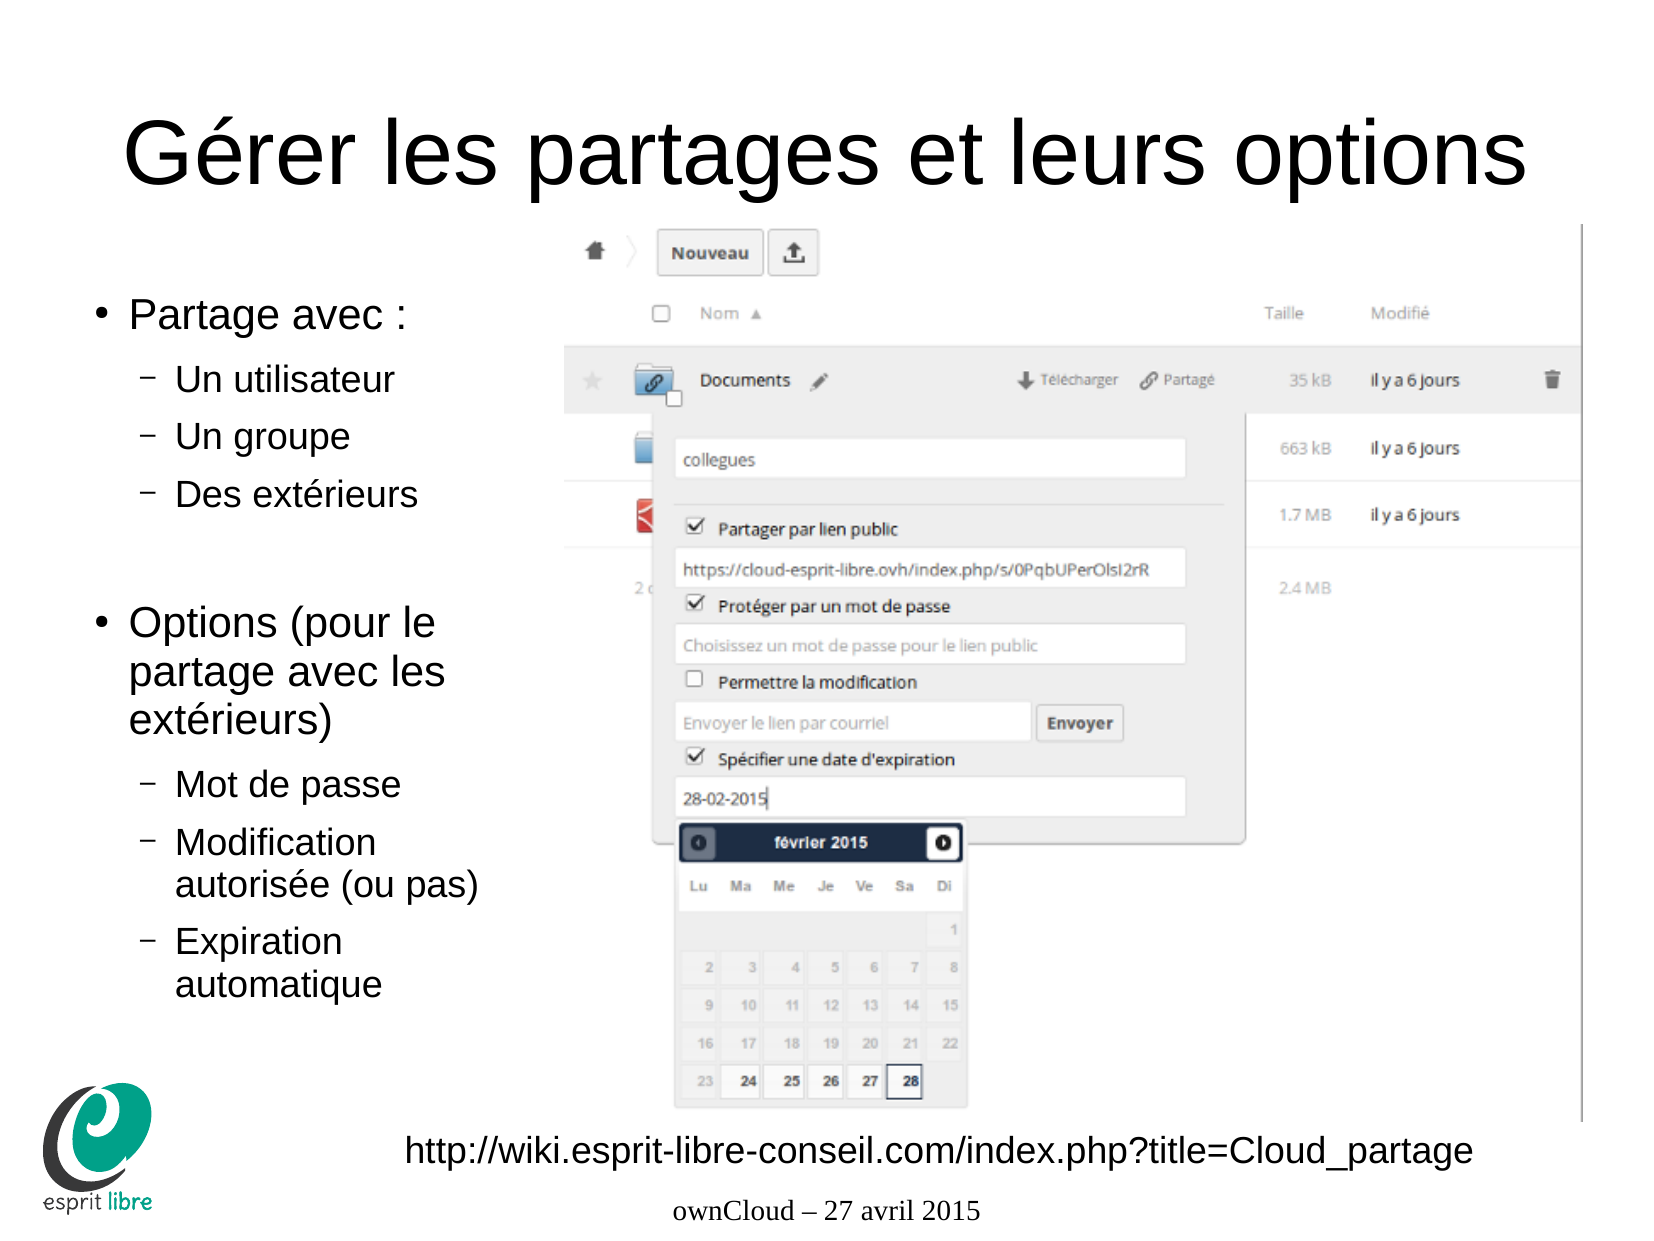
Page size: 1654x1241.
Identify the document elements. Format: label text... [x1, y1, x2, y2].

list Partage avec : Un utilisateur Un groupe Des extérieurs Options (pour le partage avec les extérieurs) Mot de passe Modification autorisée (ou pas) Expiration automatique [82, 290, 564, 1010]
picture [564, 224, 1583, 1123]
text_box http://wiki.esprit-libre-conseil.com/index.php?title=Cloud_partage [389, 1122, 1490, 1179]
title Gérer les partages et leurs options [82, 49, 1571, 257]
